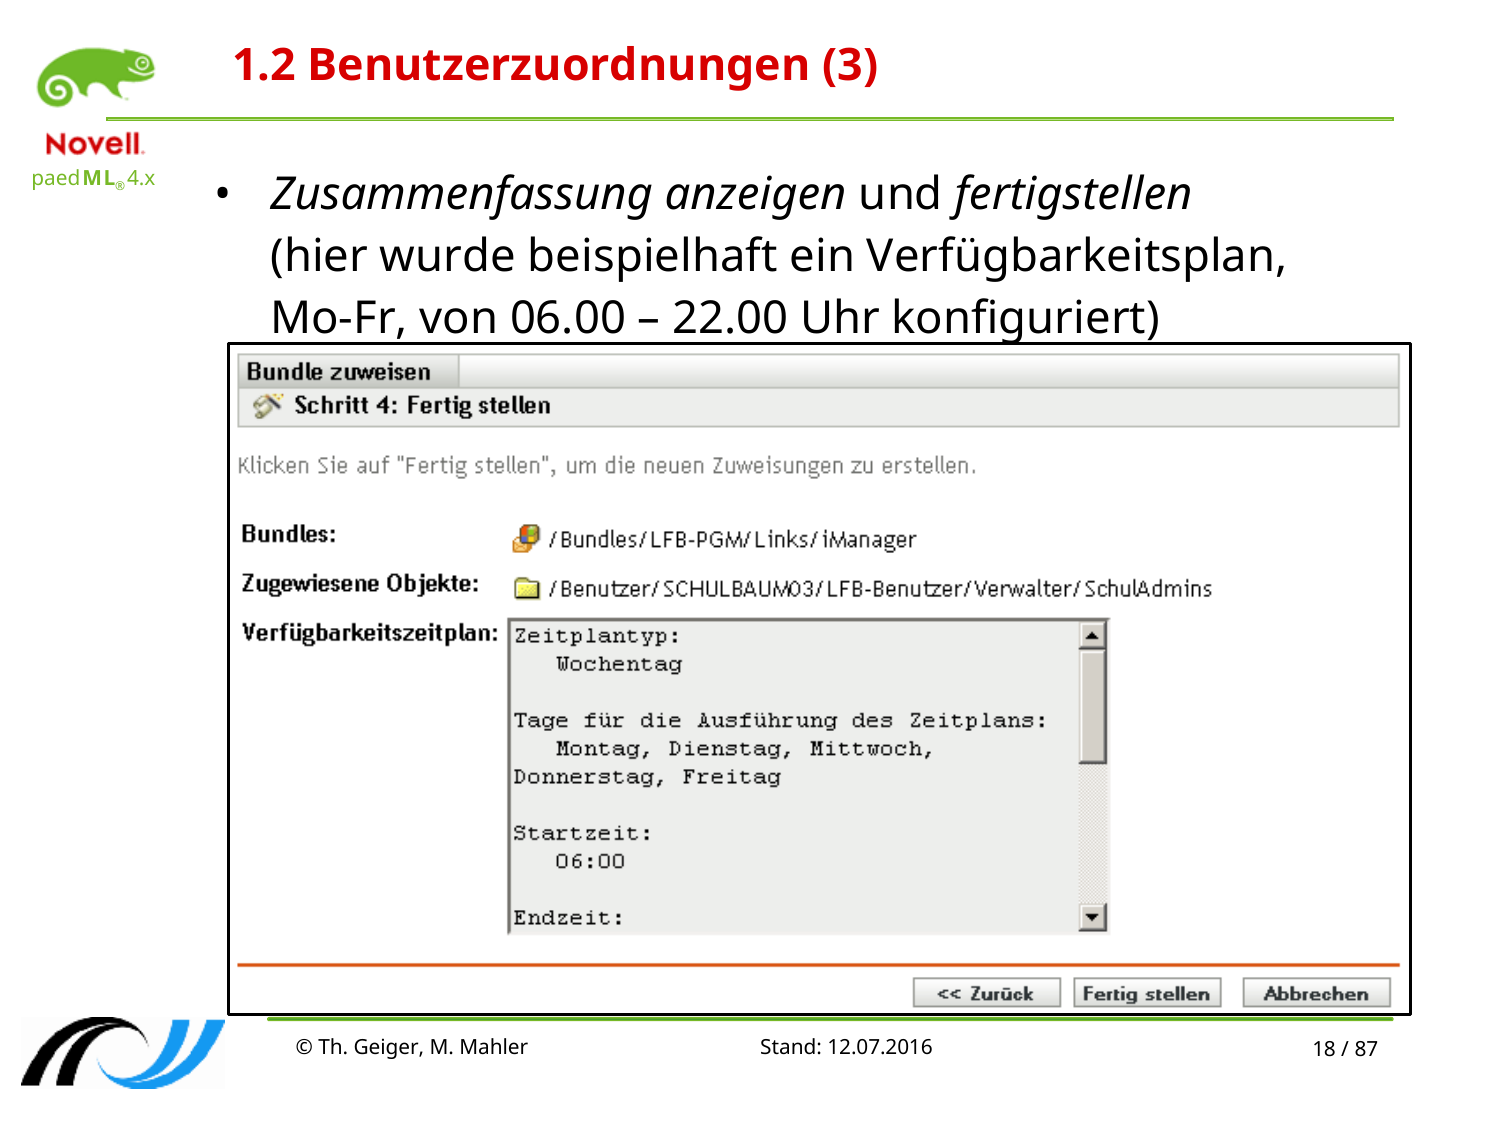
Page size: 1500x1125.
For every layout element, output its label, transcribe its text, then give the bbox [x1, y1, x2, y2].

picture [21, 1017, 225, 1089]
list Zusammenfassung anzeigen und fertigstellen (hier wurde beispielhaft ein Verfügbarkeitsplan, Mo-Fr, von 06.00 – 22.00 Uhr konfiguriert) [214, 160, 1393, 814]
title 1.2 Benutzerzuordnungen (3) [232, 0, 1388, 126]
picture [229, 345, 1409, 1013]
picture [24, 32, 167, 175]
